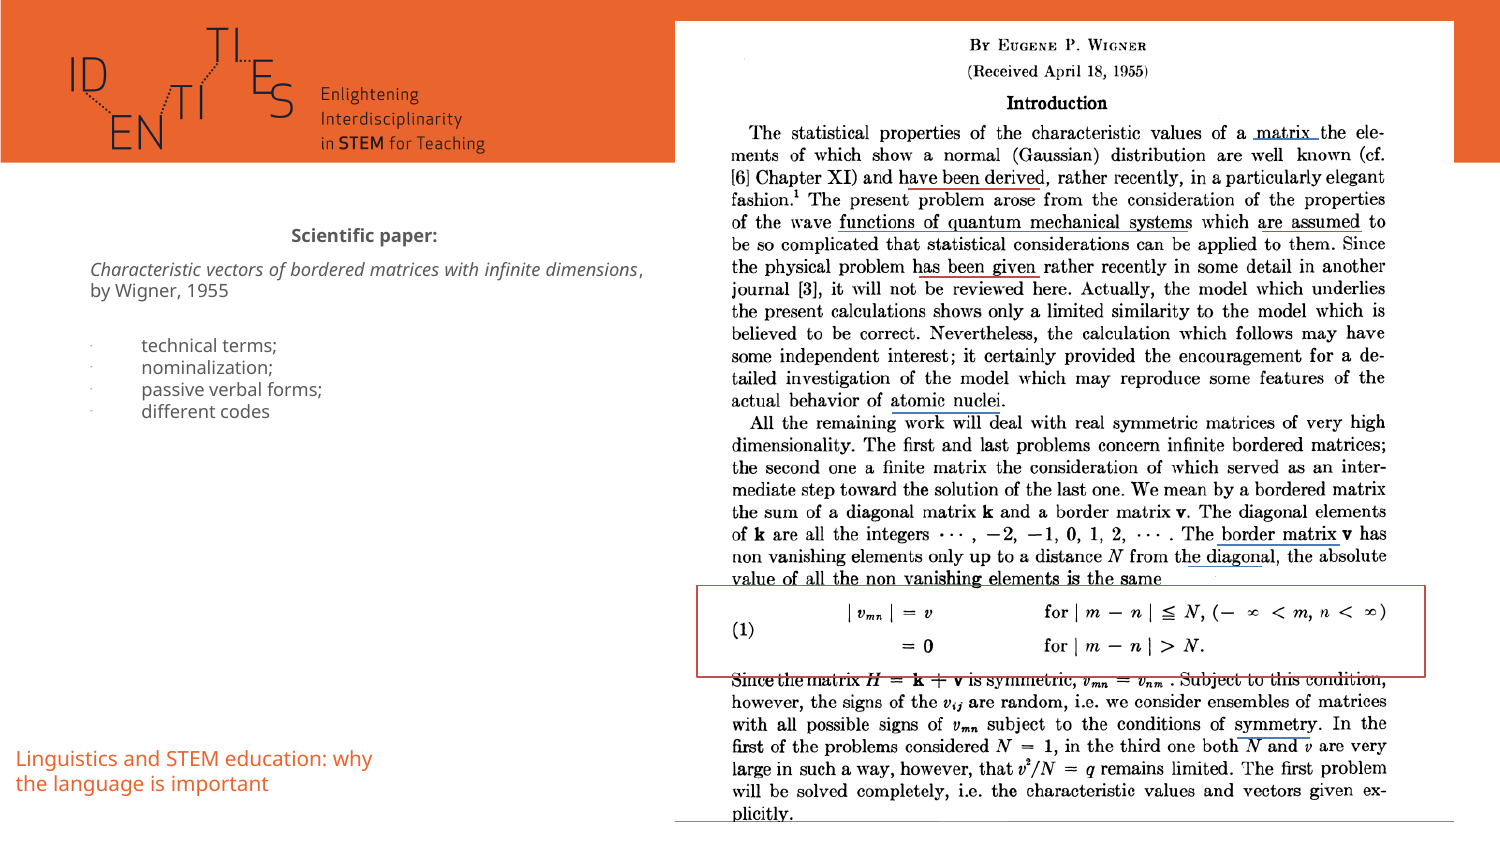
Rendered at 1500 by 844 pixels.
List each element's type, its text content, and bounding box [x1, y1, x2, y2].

text_box [0, 0, 1500, 163]
text_box Linguistics and STEM education: why the language is important [0, 738, 423, 844]
picture [675, 21, 1454, 822]
list Scientific paper: Characteristic vectors of bordered matrices with infinite dimensions, by Wigner, 1955 technical terms; nominalization; passive verbal forms; different codes [75, 217, 663, 434]
picture [71, 24, 485, 157]
